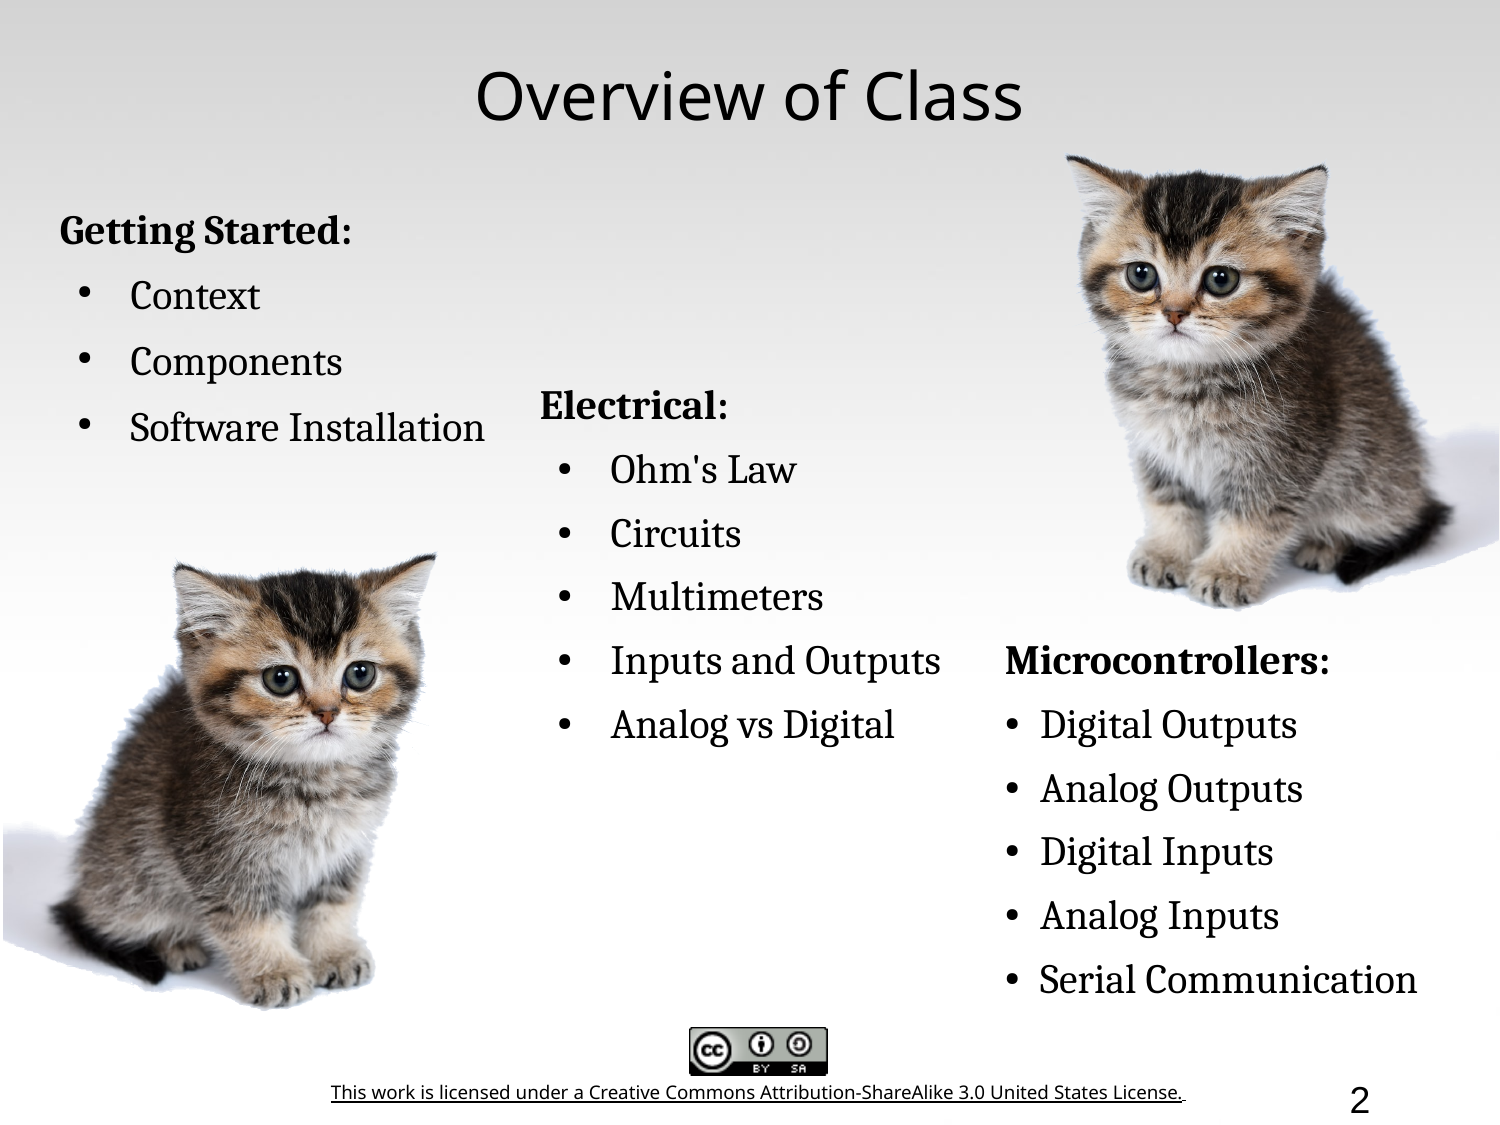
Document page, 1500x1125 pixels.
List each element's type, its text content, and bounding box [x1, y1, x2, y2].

list Getting Started: Context Components Software Installation [45, 195, 571, 460]
text_box Electrical: Ohm's Law Circuits Multimeters Inputs and Outputs Analog vs Digital [525, 375, 976, 763]
title Overview of Class [112, 0, 1388, 188]
text_box Microcontrollers: Digital Outputs Analog Outputs Digital Inputs Analog Inputs Serial Communication [990, 630, 1500, 1018]
picture [0, 0, 1500, 1125]
